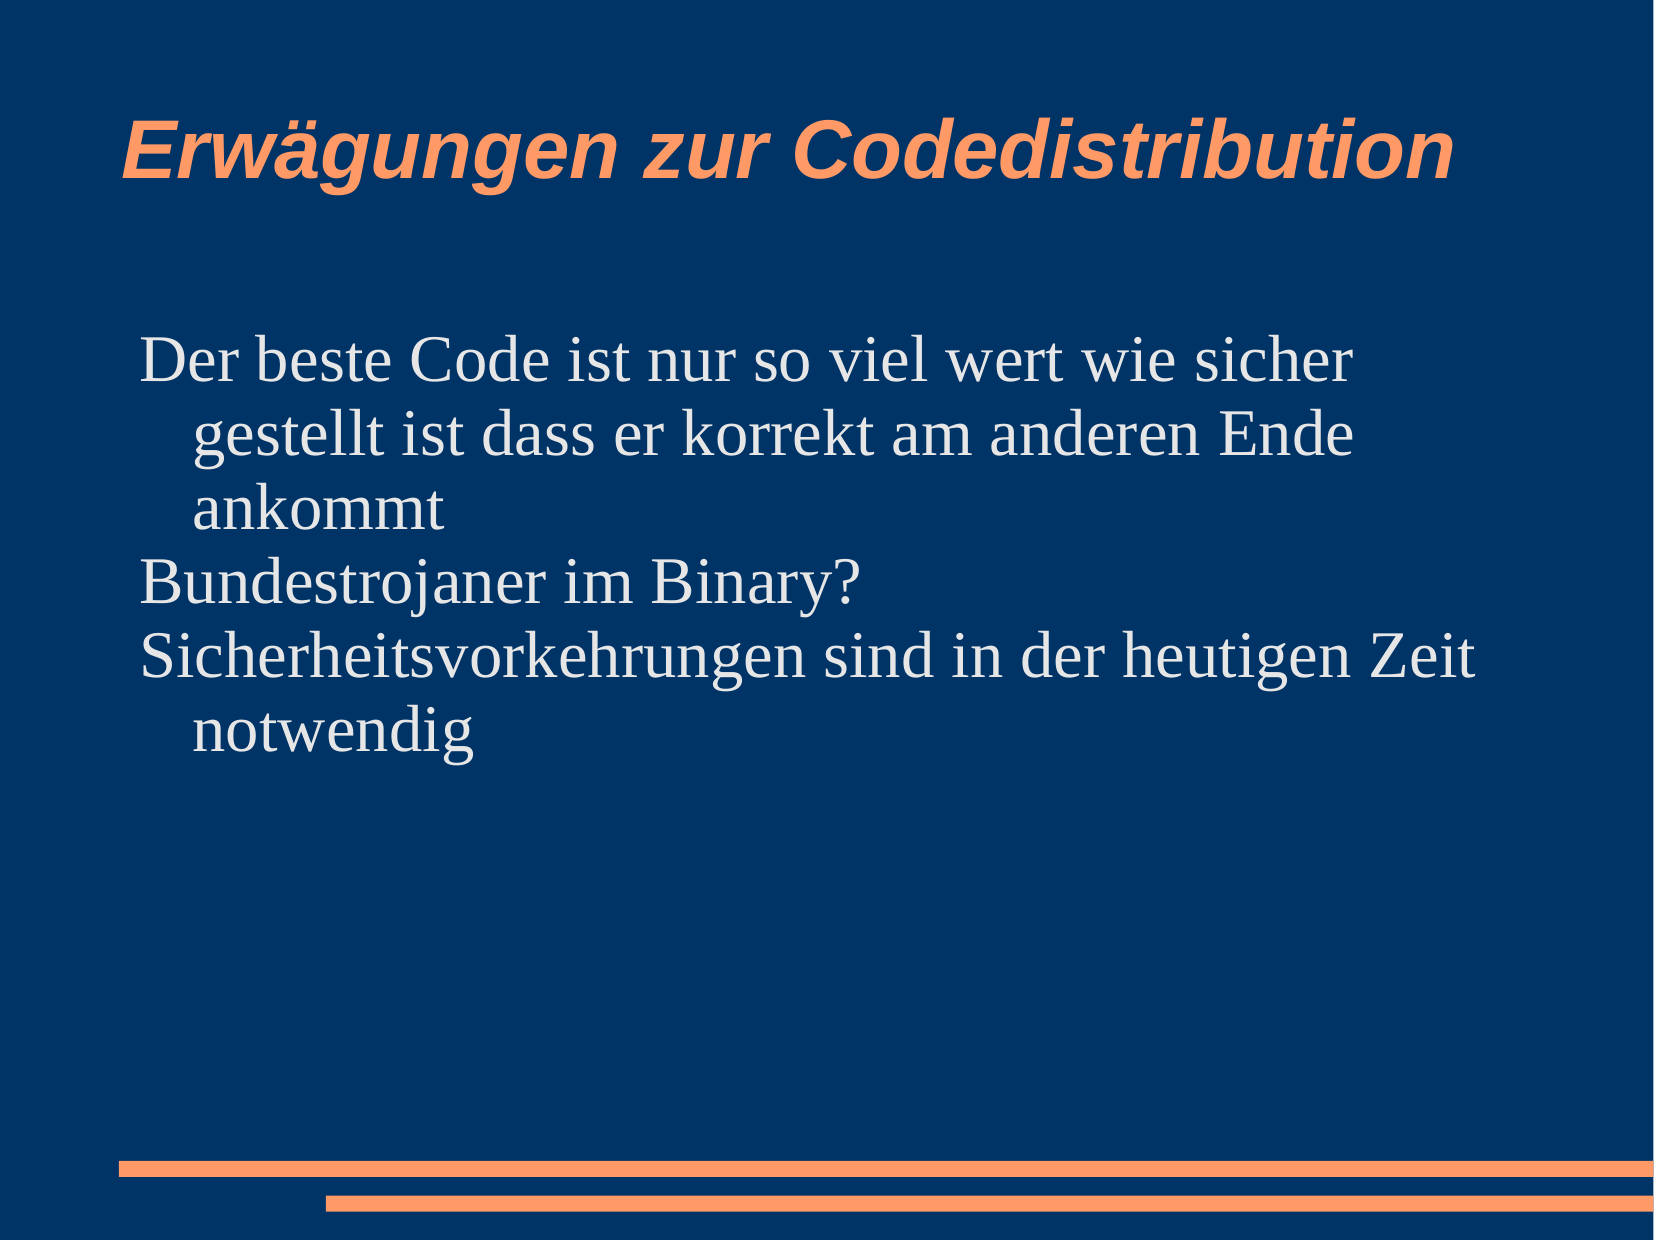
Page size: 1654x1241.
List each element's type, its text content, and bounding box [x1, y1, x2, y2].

title Erwägungen zur Codedistribution [121, 53, 1534, 247]
list Der beste Code ist nur so viel wert wie sicher gestellt ist dass er korrekt am anderen Ende ankommt Bundestrojaner im Binary? Sicherheitsvorkehrungen sind in der heutigen Zeit notwendig [121, 322, 1561, 1118]
